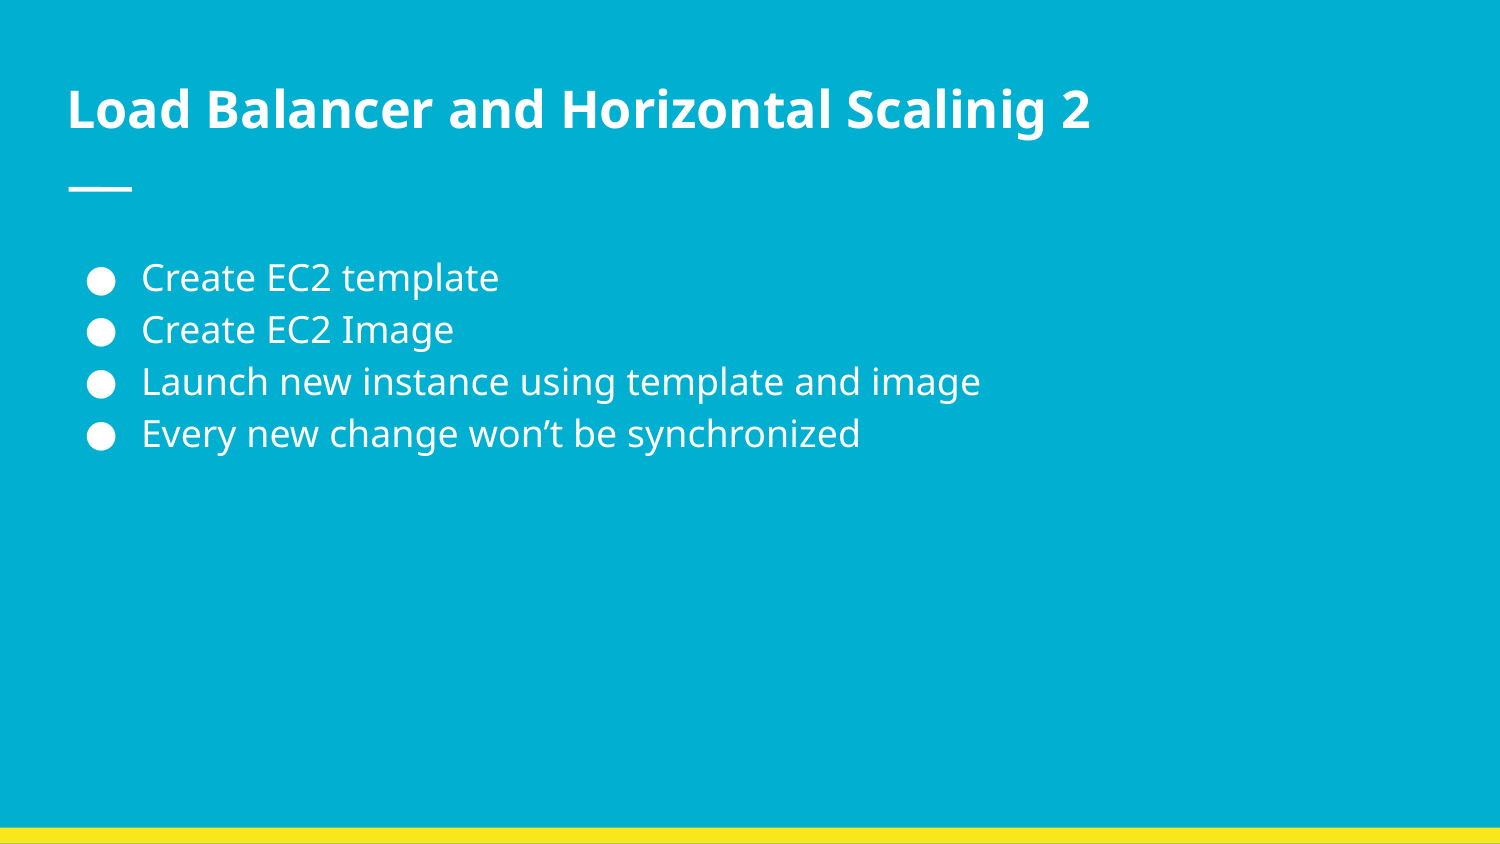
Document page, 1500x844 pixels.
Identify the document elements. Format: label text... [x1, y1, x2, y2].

list Create EC2 template Create EC2 Image Launch new instance using template and image Every new change won’t be synchronized [51, 232, 1449, 750]
title Load Balancer and Horizontal Scalinig 2 [51, 61, 1449, 167]
